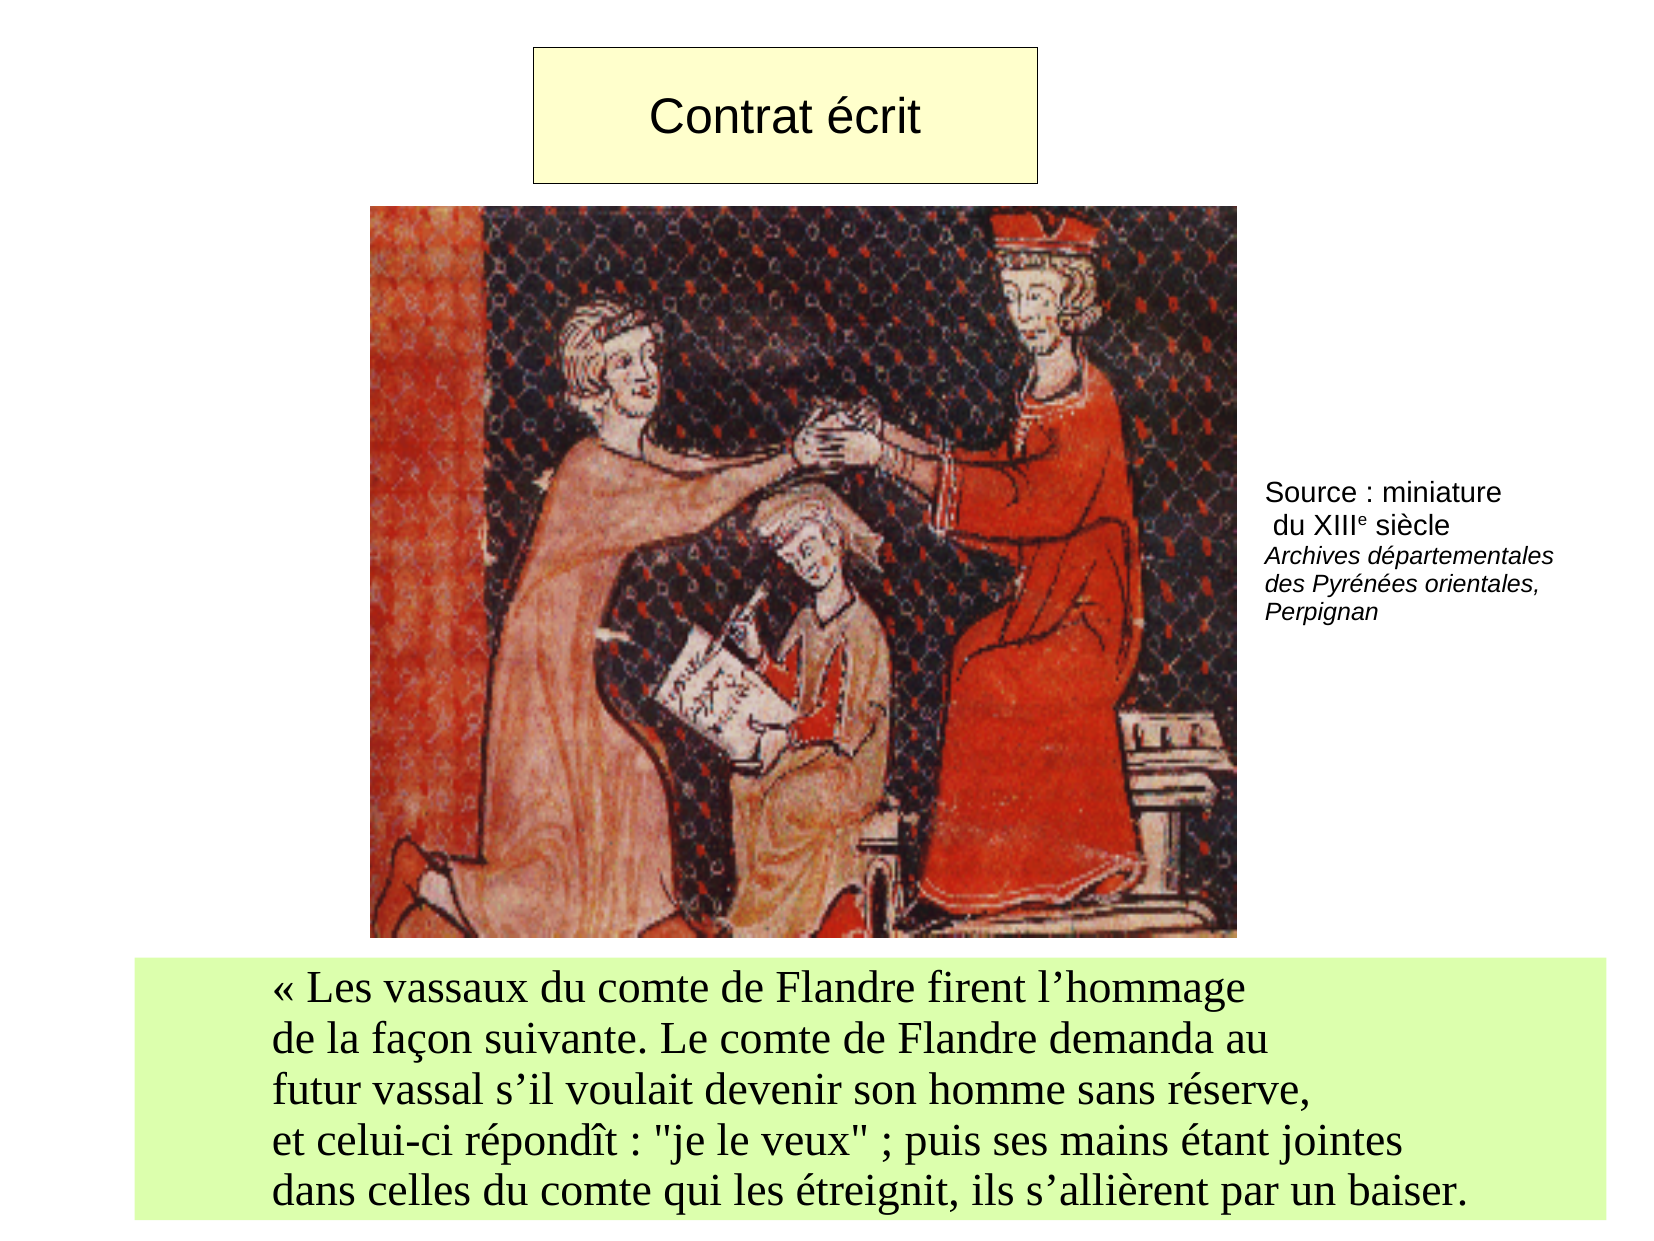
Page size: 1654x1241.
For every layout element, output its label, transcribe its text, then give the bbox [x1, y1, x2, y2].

picture [370, 206, 1237, 938]
text_box « Les vassaux du comte de Flandre firent l’hommage de la façon suivante. Le comte de Flandre demanda au futur vassal s’il voulait devenir son homme sans réserve, et celui-ci répondît : "je le veux" ; puis ses mains étant jointes dans celles du comte qui les étreignit, ils s’allièrent par un baiser. [134, 957, 1607, 1221]
text_box Contrat écrit [533, 47, 1038, 184]
text_box Source : miniature du XIIIe siècle Archives départementales des Pyrénées orientales, Perpignan [1249, 468, 1627, 635]
